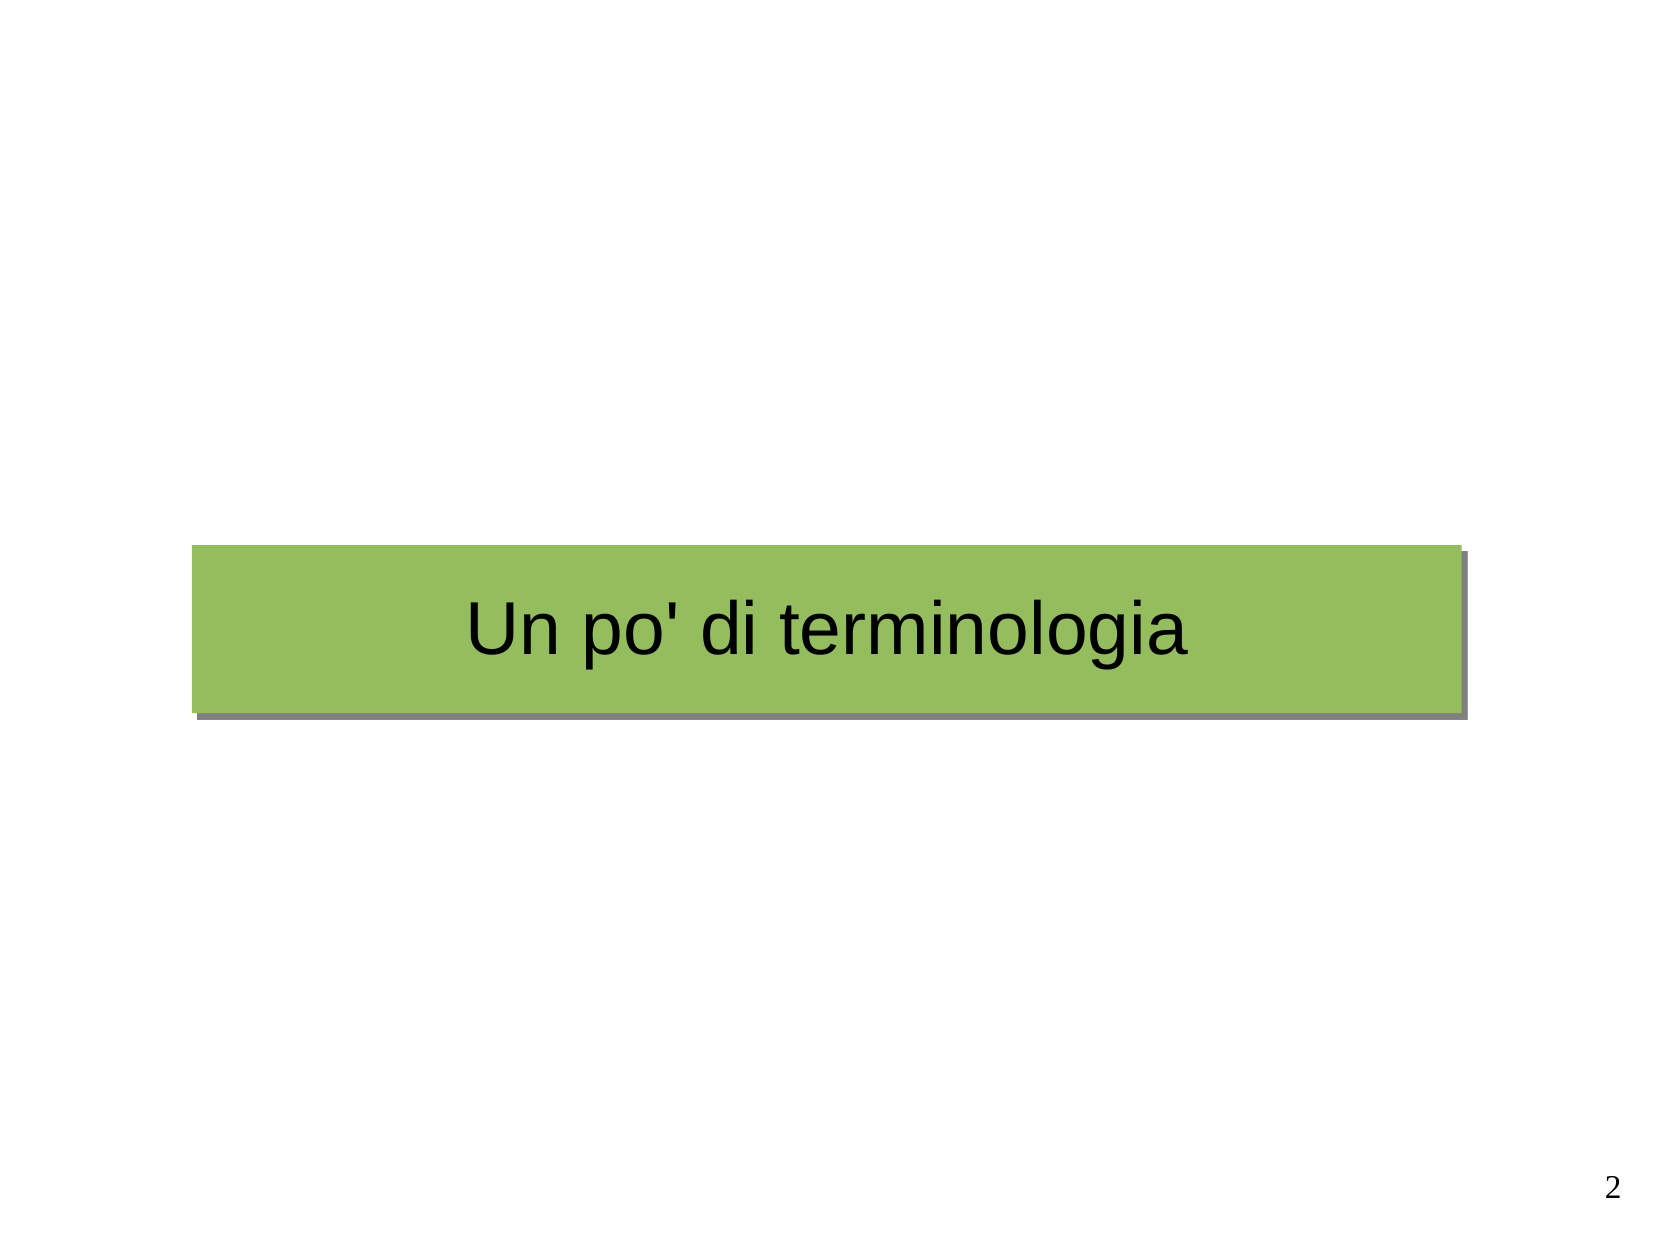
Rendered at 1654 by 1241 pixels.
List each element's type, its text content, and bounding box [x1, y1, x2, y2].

text_box Un po' di terminologia [191, 545, 1462, 714]
